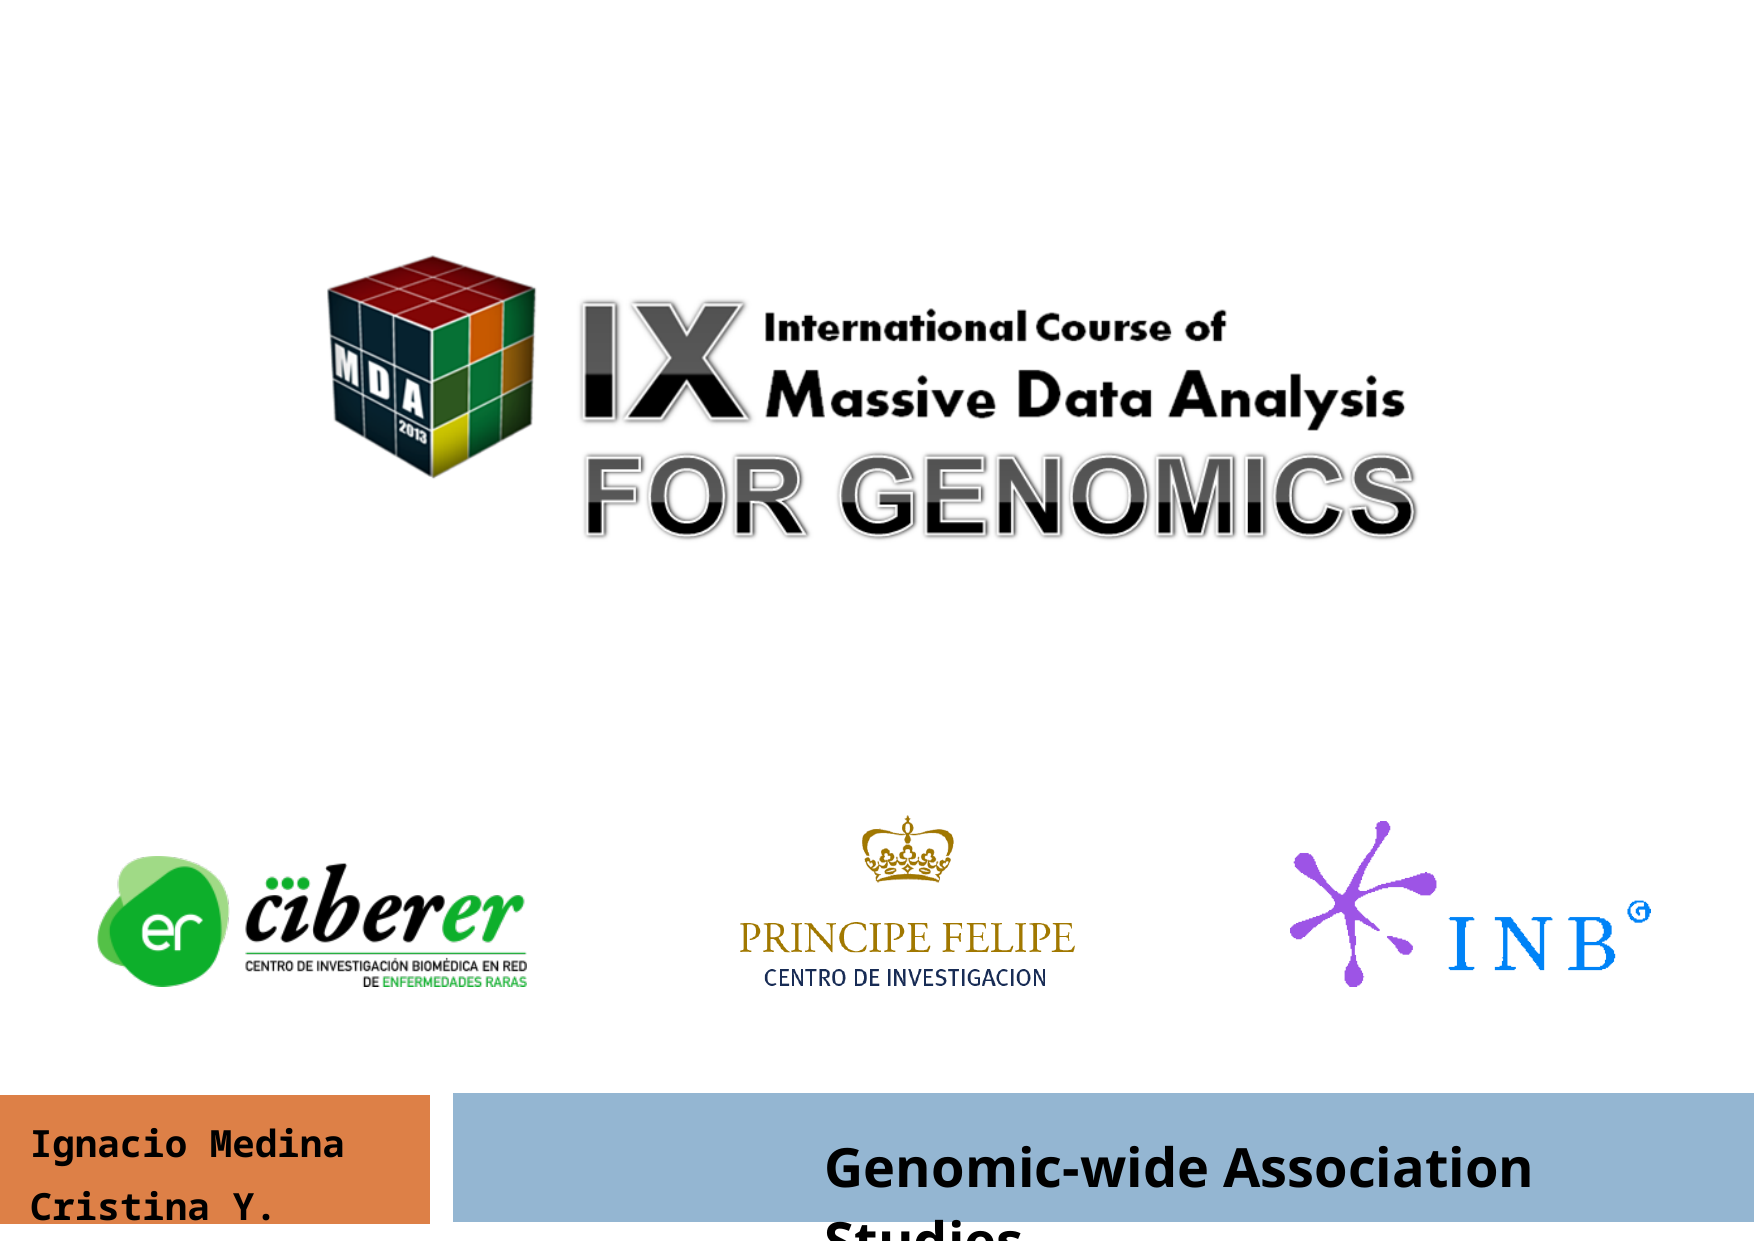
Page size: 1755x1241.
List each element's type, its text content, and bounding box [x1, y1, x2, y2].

text_box Ignacio Medina Cristina Y. González [15, 1110, 421, 1213]
picture [325, 242, 1429, 566]
picture [97, 856, 527, 987]
picture [737, 815, 1078, 987]
text_box Genomic-wide Association Studies [810, 1122, 1726, 1200]
picture [1290, 821, 1651, 987]
